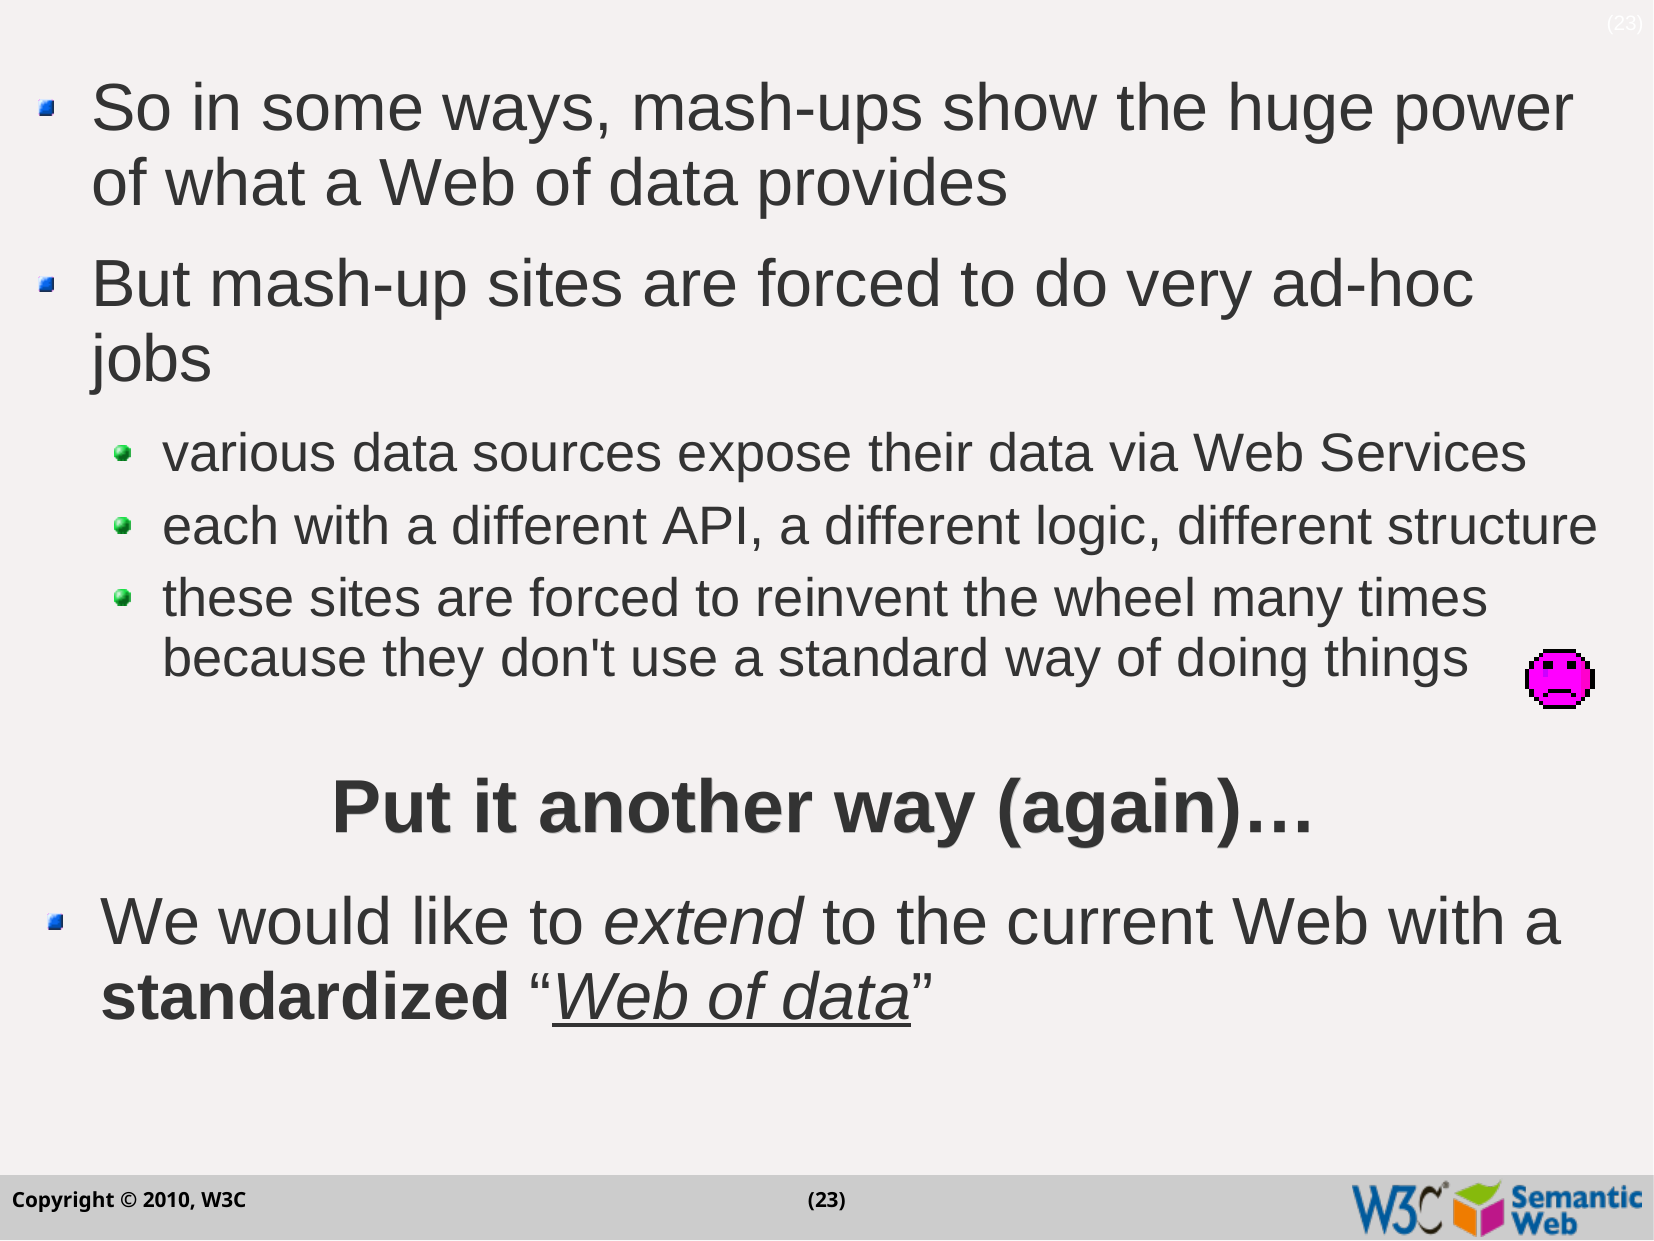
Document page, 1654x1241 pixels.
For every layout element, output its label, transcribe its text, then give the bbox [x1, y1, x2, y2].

picture [1352, 1178, 1642, 1237]
text_box Put it another way (again)… [316, 763, 1333, 848]
list So in some ways, mash-ups show the huge power of what a Web of data provides But mash-up sites are forced to do very ad-hoc jobs various data sources expose their data via Web Services each with a different API, a different logic, different structure these sites are forced to reinvent the wheel many times because they don't use a standard way of doing things [20, 70, 1615, 1056]
list We would like to extend to the current Web with a standardized “Web of data” [29, 884, 1624, 1091]
picture [1525, 649, 1595, 709]
